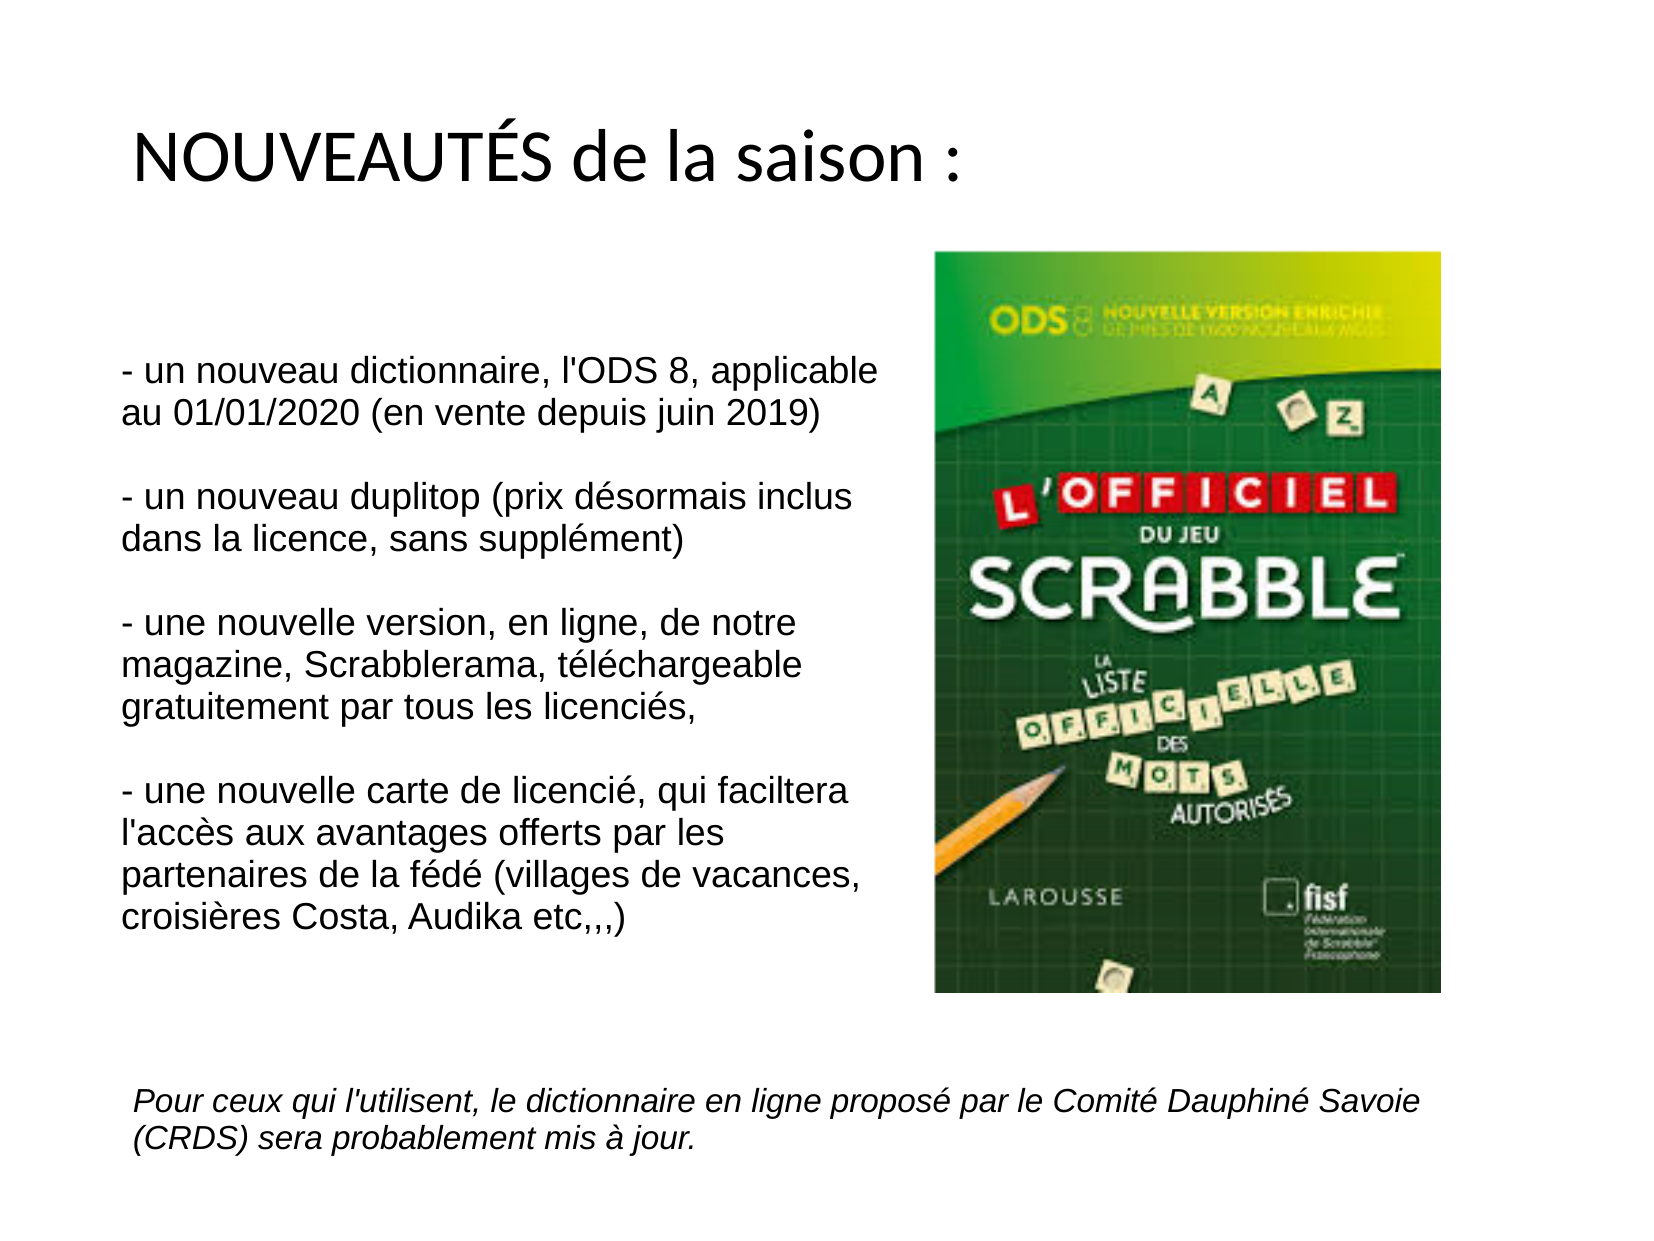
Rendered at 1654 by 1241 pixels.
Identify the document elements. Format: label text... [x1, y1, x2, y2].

text_box NOUVEAUTÉS de la saison : [118, 117, 993, 225]
picture [933, 247, 1441, 993]
text_box - un nouveau dictionnaire, l'ODS 8, applicable au 01/01/2020 (en vente depuis juin 2019) - un nouveau duplitop (prix désormais inclus dans la licence, sans supplément) - une nouvelle version, en ligne, de notre magazine, Scrabblerama, téléchargeable gratuitement par tous les licenciés, - une nouvelle carte de licencié, qui faciltera l'accès aux avantages offerts par les partenaires de la fédé (villages de vacances, croisières Costa, Audika etc,,,) [106, 342, 910, 988]
text_box Pour ceux qui l'utilisent, le dictionnaire en ligne proposé par le Comité Dauphiné Savoie (CRDS) sera probablement mis à jour. [118, 1074, 1453, 1164]
